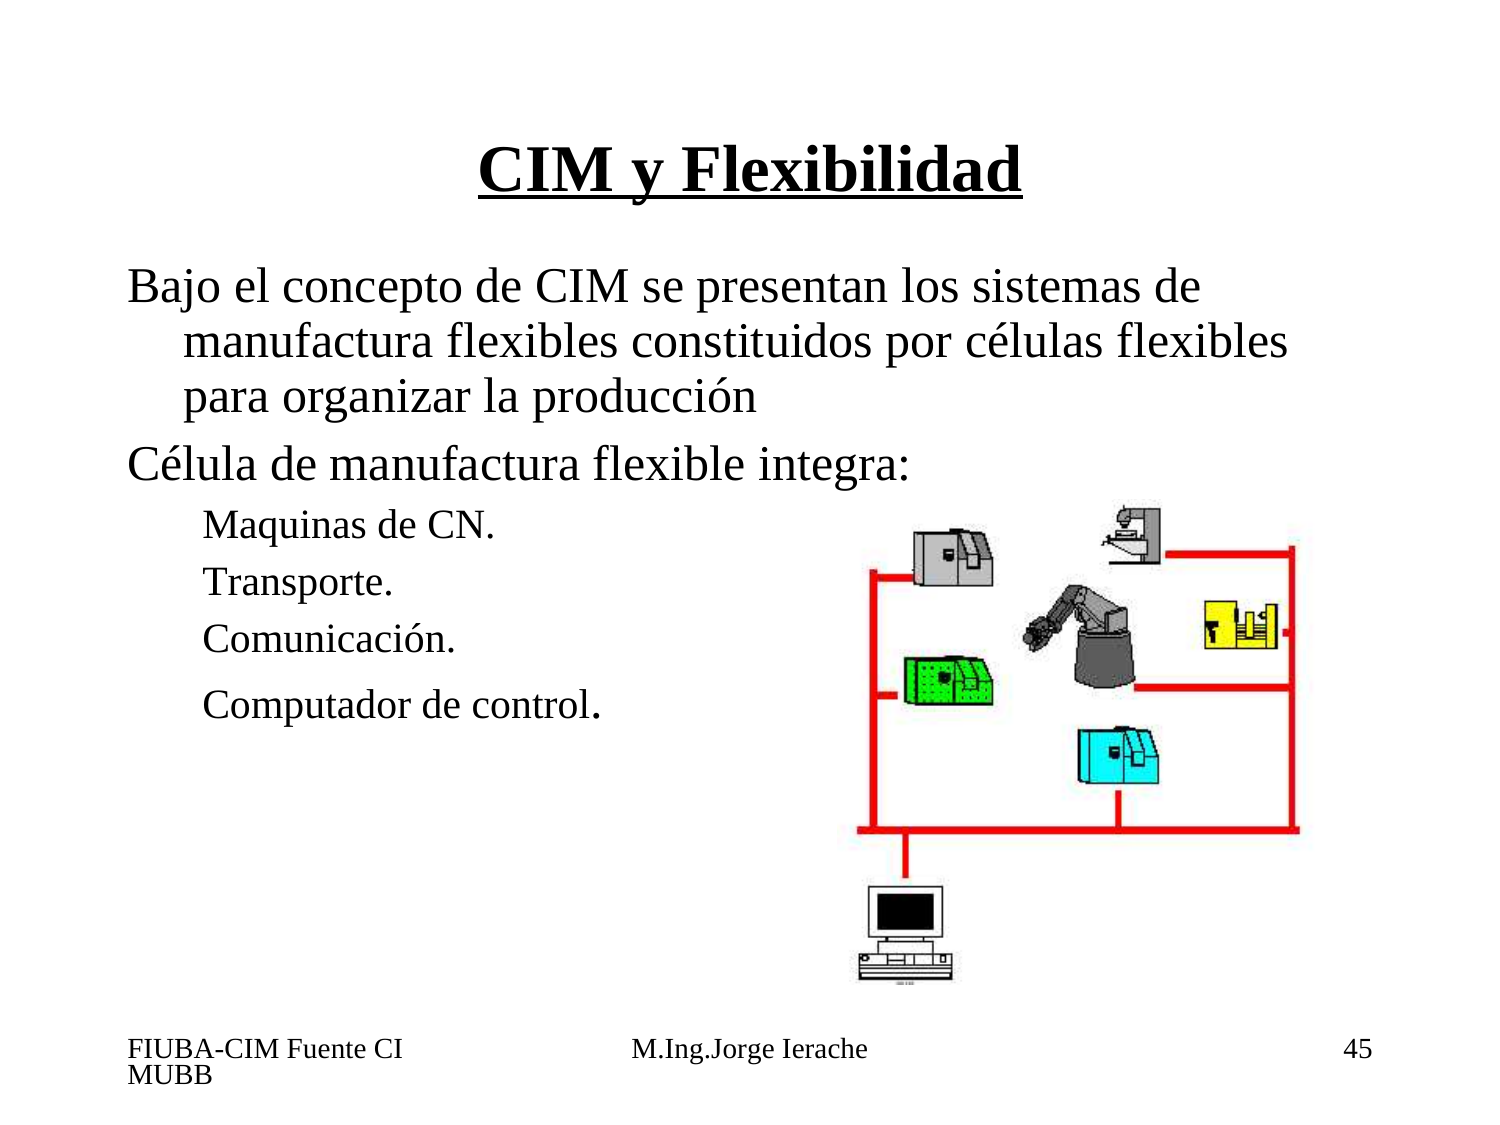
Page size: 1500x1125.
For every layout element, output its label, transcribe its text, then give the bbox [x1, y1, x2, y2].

list Bajo el concepto de CIM se presentan los sistemas de manufactura flexibles constituidos por células flexibles para organizar la producción Célula de manufactura flexible integra: Maquinas de CN. Transporte. Comunicación. Computador de control. [112, 249, 1388, 1001]
picture [837, 499, 1322, 985]
title CIM y Flexibilidad [112, 99, 1388, 238]
